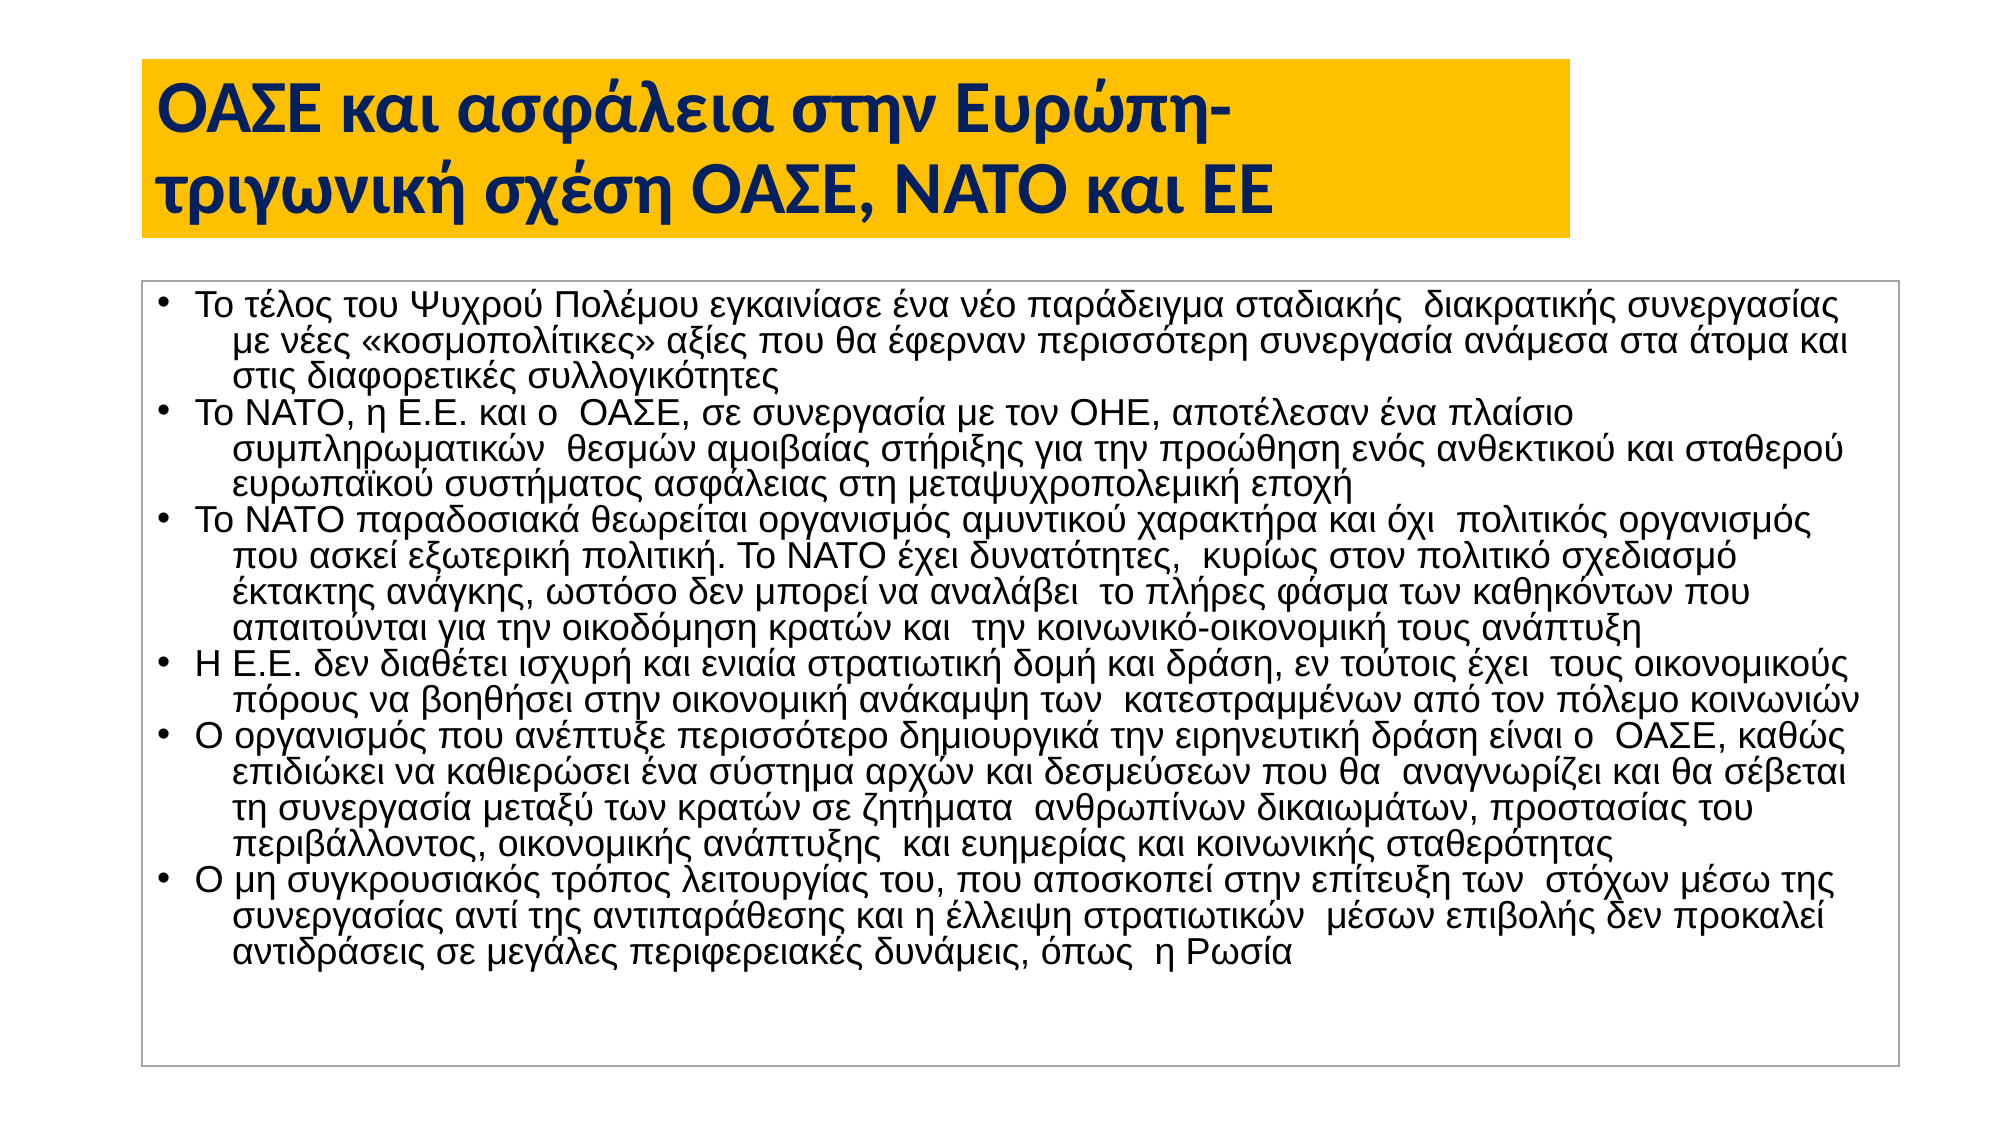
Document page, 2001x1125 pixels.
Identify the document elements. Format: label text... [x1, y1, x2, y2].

list Το τέλος του Ψυχρού Πολέμου εγκαινίασε ένα νέο παράδειγμα σταδιακής διακρατικής συνεργασίας με νέες «κοσμοπολίτικες» αξίες που θα έφερναν περισσότερη συνεργασία ανάμεσα στα άτομα και στις διαφορετικές συλλογικότητες Το ΝΑΤΟ, η Ε.Ε. και ο ΟΑΣΕ, σε συνεργασία με τον ΟΗΕ, αποτέλεσαν ένα πλαίσιο συμπληρωματικών θεσμών αμοιβαίας στήριξης για την προώθηση ενός ανθεκτικού και σταθερού ευρωπαϊκού συστήματος ασφάλειας στη μεταψυχροπολεμική εποχή Το ΝΑΤΟ παραδοσιακά θεωρείται οργανισμός αμυντικού χαρακτήρα και όχι πολιτικός οργανισμός που ασκεί εξωτερική πολιτική. Το NATO έχει δυνατότητες, κυρίως στον πολιτικό σχεδιασμό έκτακτης ανάγκης, ωστόσο δεν μπορεί να αναλάβει το πλήρες φάσμα των καθηκόντων που απαιτούνται για την οικοδόμηση κρατών και την κοινωνικό-οικονομική τους ανάπτυξη H Ε.Ε. δεν διαθέτει ισχυρή και ενιαία στρατιωτική δομή και δράση, εν τούτοις έχει τους οικονομικούς πόρους να βοηθήσει στην οικονομική ανάκαμψη των κατεστραμμένων από τον πόλεμο κοινωνιών Ο οργανισμός που ανέπτυξε περισσότερο δημιουργικά την ειρηνευτική δράση είναι ο ΟΑΣΕ, καθώς επιδιώκει να καθιερώσει ένα σύστημα αρχών και δεσμεύσεων που θα αναγνωρίζει και θα σέβεται τη συνεργασία μεταξύ των κρατών σε ζητήματα ανθρωπίνων δικαιωμάτων, προστασίας του περιβάλλοντος, οικονομικής ανάπτυξης και ευημερίας και κοινωνικής σταθερότητας Ο μη συγκρουσιακός τρόπος λειτουργίας του, που αποσκοπεί στην επίτευξη των στόχων μέσω της συνεργασίας αντί της αντιπαράθεσης και η έλλειψη στρατιωτικών μέσων επιβολής δεν προκαλεί αντιδράσεις σε μεγάλες περιφερειακές δυνάμεις, όπως η Ρωσία [142, 280, 1899, 1066]
title ΟΑΣΕ και ασφάλεια στην Ευρώπη- τριγωνική σχέση ΟΑΣΕ, ΝΑΤΟ και ΕΕ [142, 59, 1570, 238]
